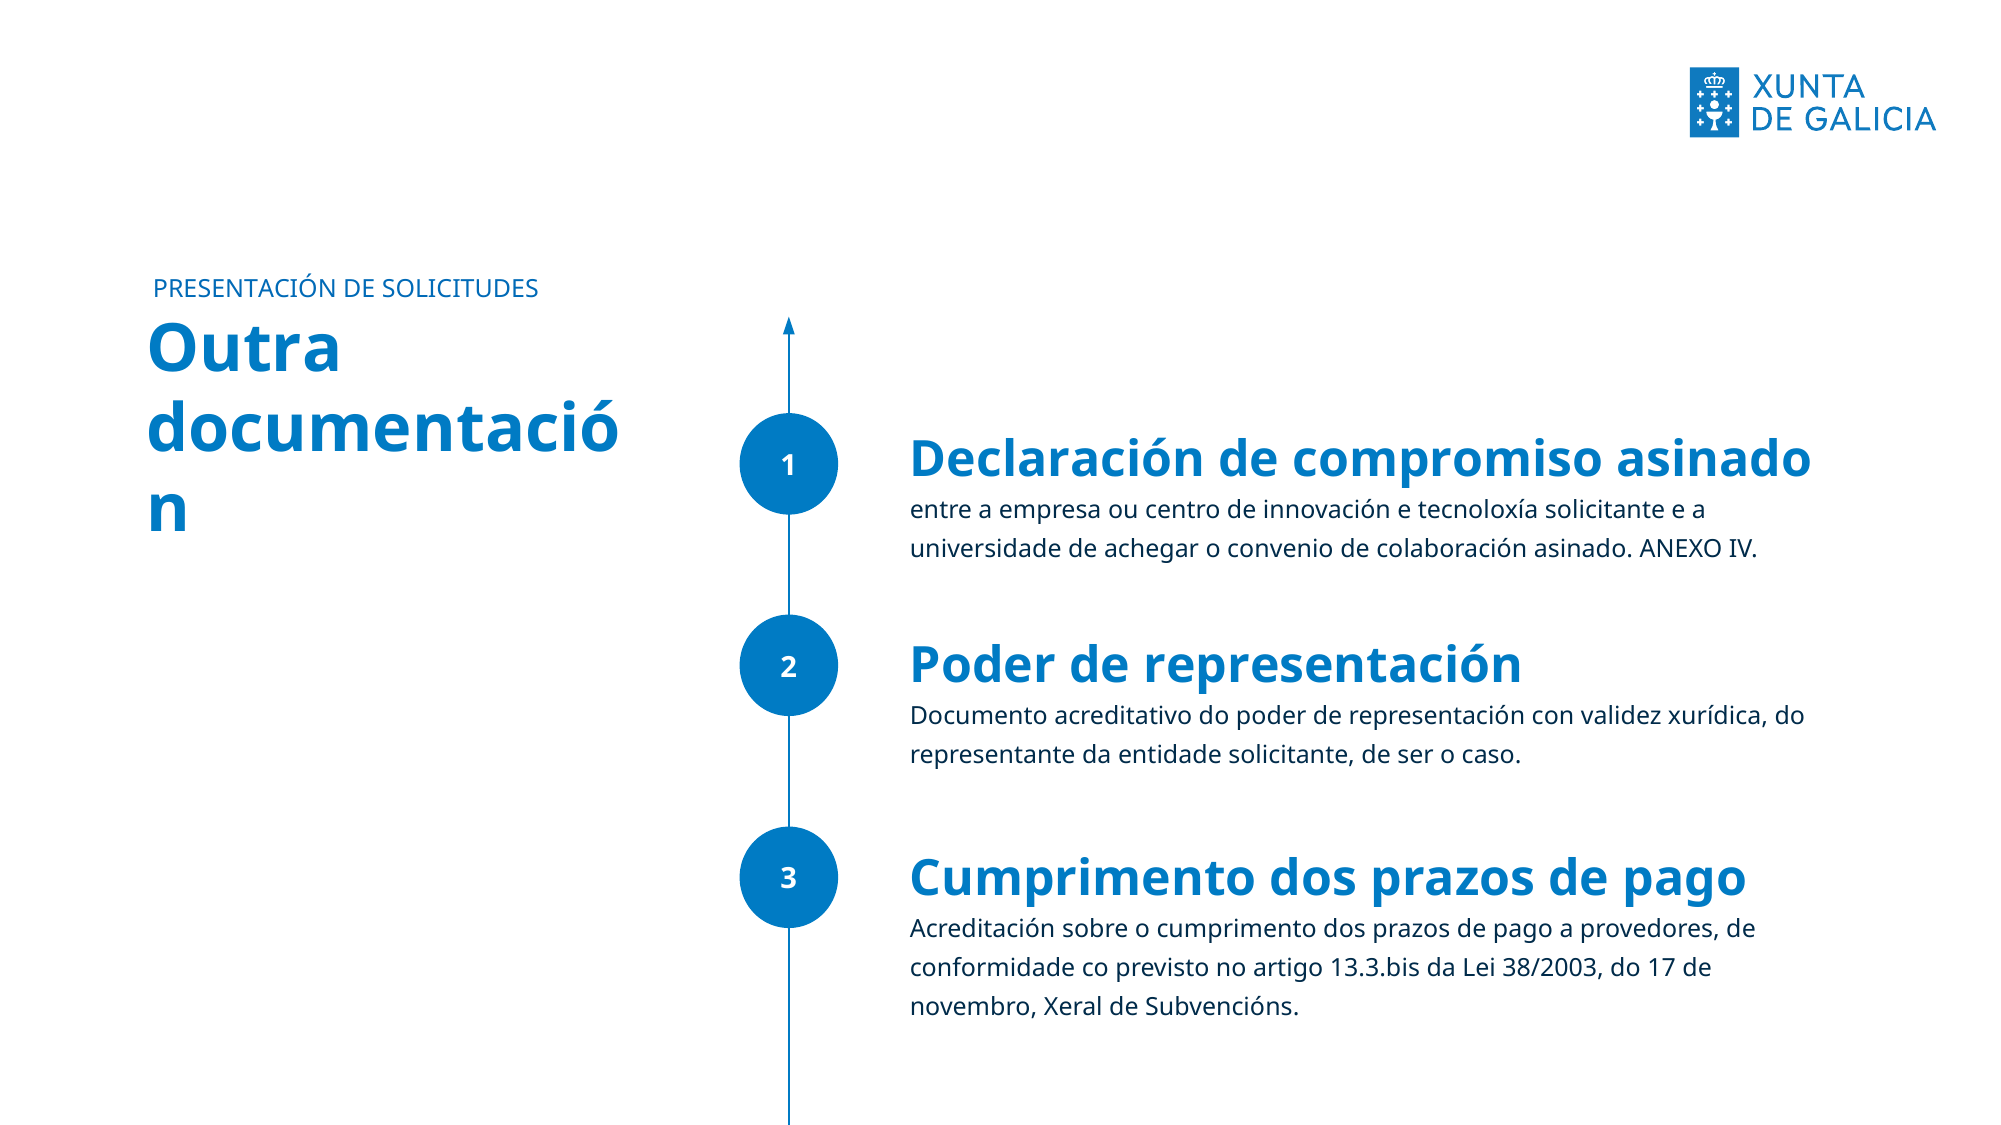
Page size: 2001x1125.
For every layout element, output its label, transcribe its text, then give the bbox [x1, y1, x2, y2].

text_box Documento acreditativo do poder de representación con validez xurídica, do representante da entidade solicitante, de ser o caso. [894, 682, 1857, 776]
text_box Outra documentación [130, 297, 664, 474]
text_box PRESENTACIÓN DE SOLICITUDES [138, 256, 662, 310]
text_box entre a empresa ou centro de innovación e tecnoloxía solicitante e a universidade de achegar o convenio de colaboración asinado. ANEXO IV. [894, 476, 1857, 570]
text_box 3 [739, 826, 839, 929]
text_box 1 [739, 413, 839, 515]
text_box Poder de representación [894, 624, 1557, 682]
text_box Declaración de compromiso asinado [894, 418, 2000, 495]
text_box Cumprimento dos prazos de pago [894, 838, 2000, 914]
text_box 2 [739, 614, 839, 717]
text_box Acreditación sobre o cumprimento dos prazos de pago a provedores, de conformidade co previsto no artigo 13.3.bis da Lei 38/2003, do 17 de novembro, Xeral de Subvencións. [894, 896, 1857, 1029]
